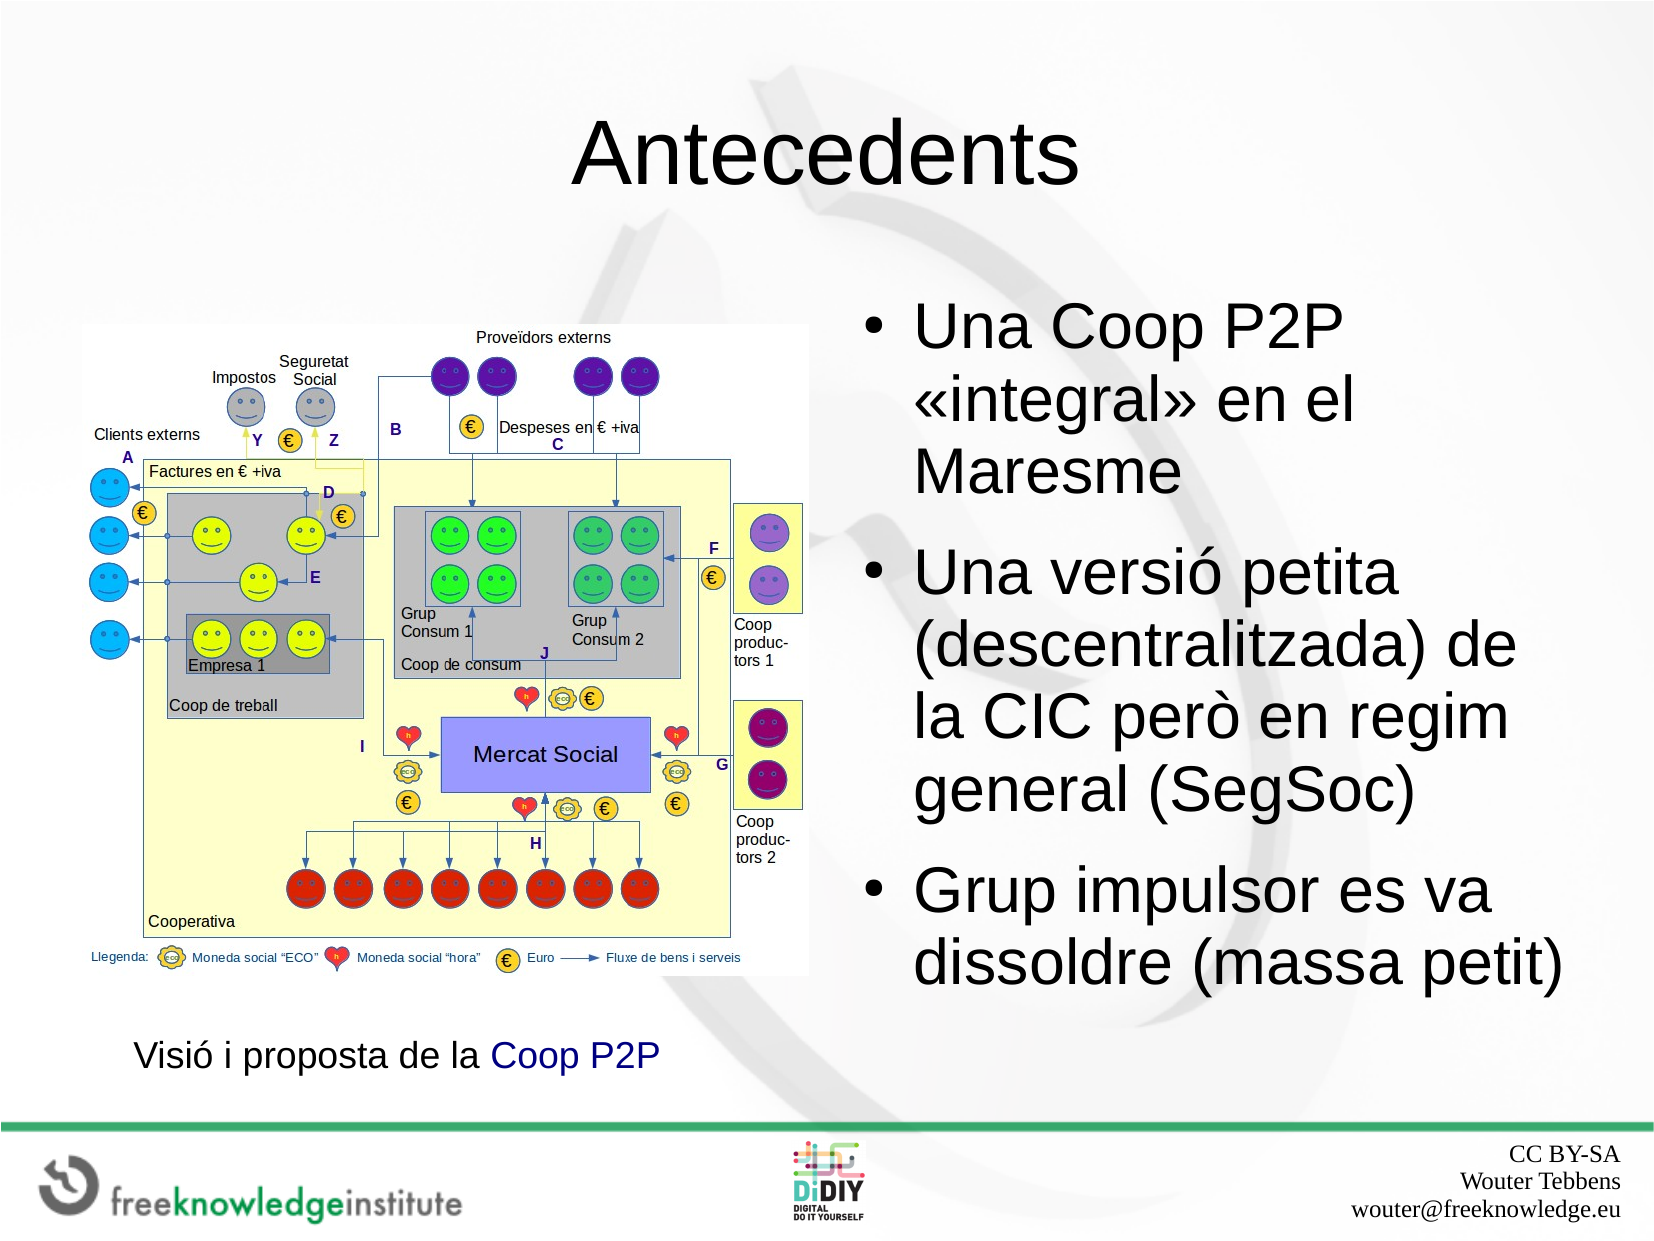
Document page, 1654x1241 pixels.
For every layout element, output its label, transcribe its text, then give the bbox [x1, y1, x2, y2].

title Antecedents [82, 49, 1571, 257]
text_box Visió i proposta de la Coop P2P [118, 1027, 733, 1127]
picture [1, 1, 1654, 1241]
list Una Coop P2P «integral» en el Maresme Una versió petita (descentralitzada) de la CIC però en regim general (SegSoc) Grup impulsor es va dissoldre (massa petit) [845, 290, 1572, 1010]
